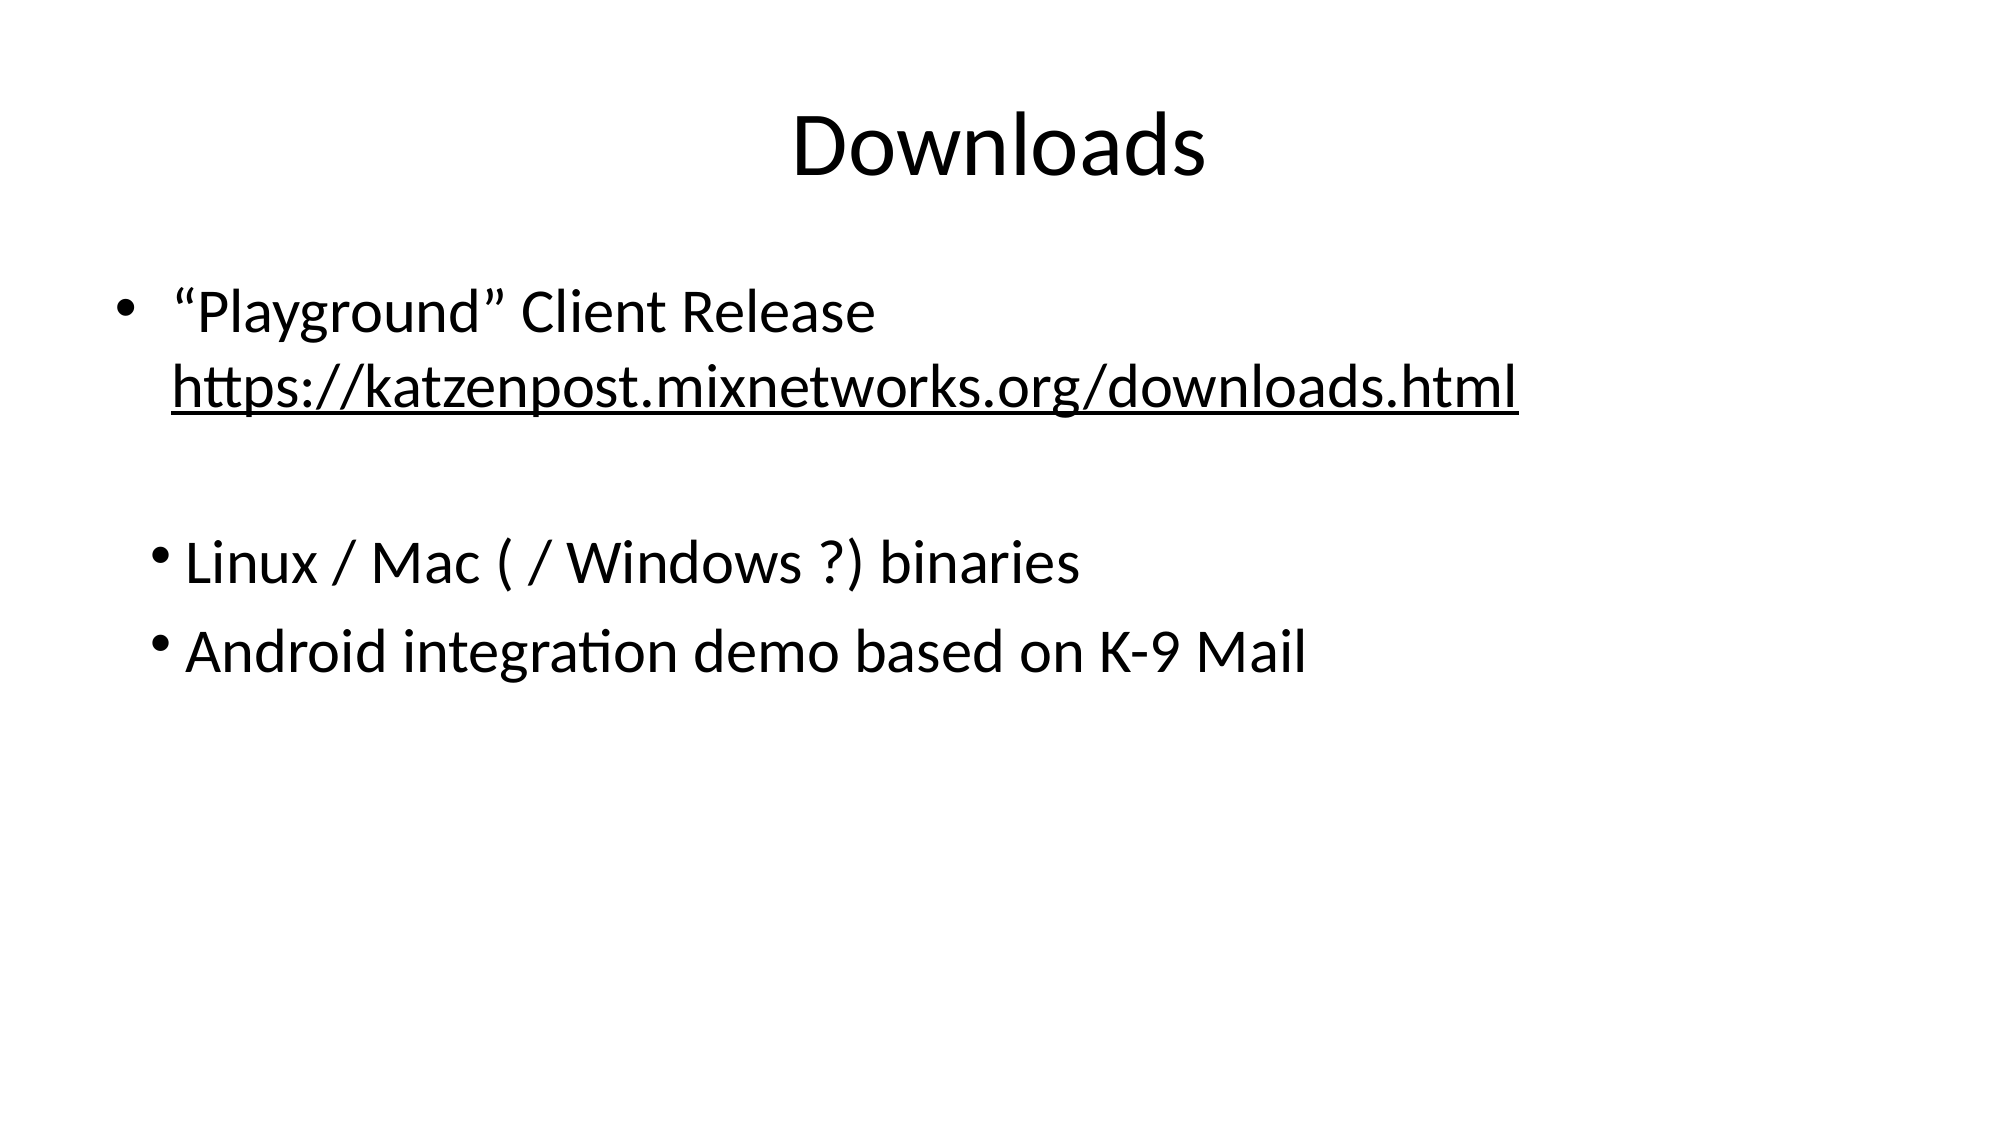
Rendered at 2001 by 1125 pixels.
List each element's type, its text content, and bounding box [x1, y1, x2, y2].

text_box Downloads [99, 45, 1900, 233]
text_box “Playground” Client Release https://katzenpost.mixnetworks.org/downloads.html Linux / Mac ( / Windows ?) binaries Android integration demo based on K-9 Mail [99, 262, 1900, 1005]
